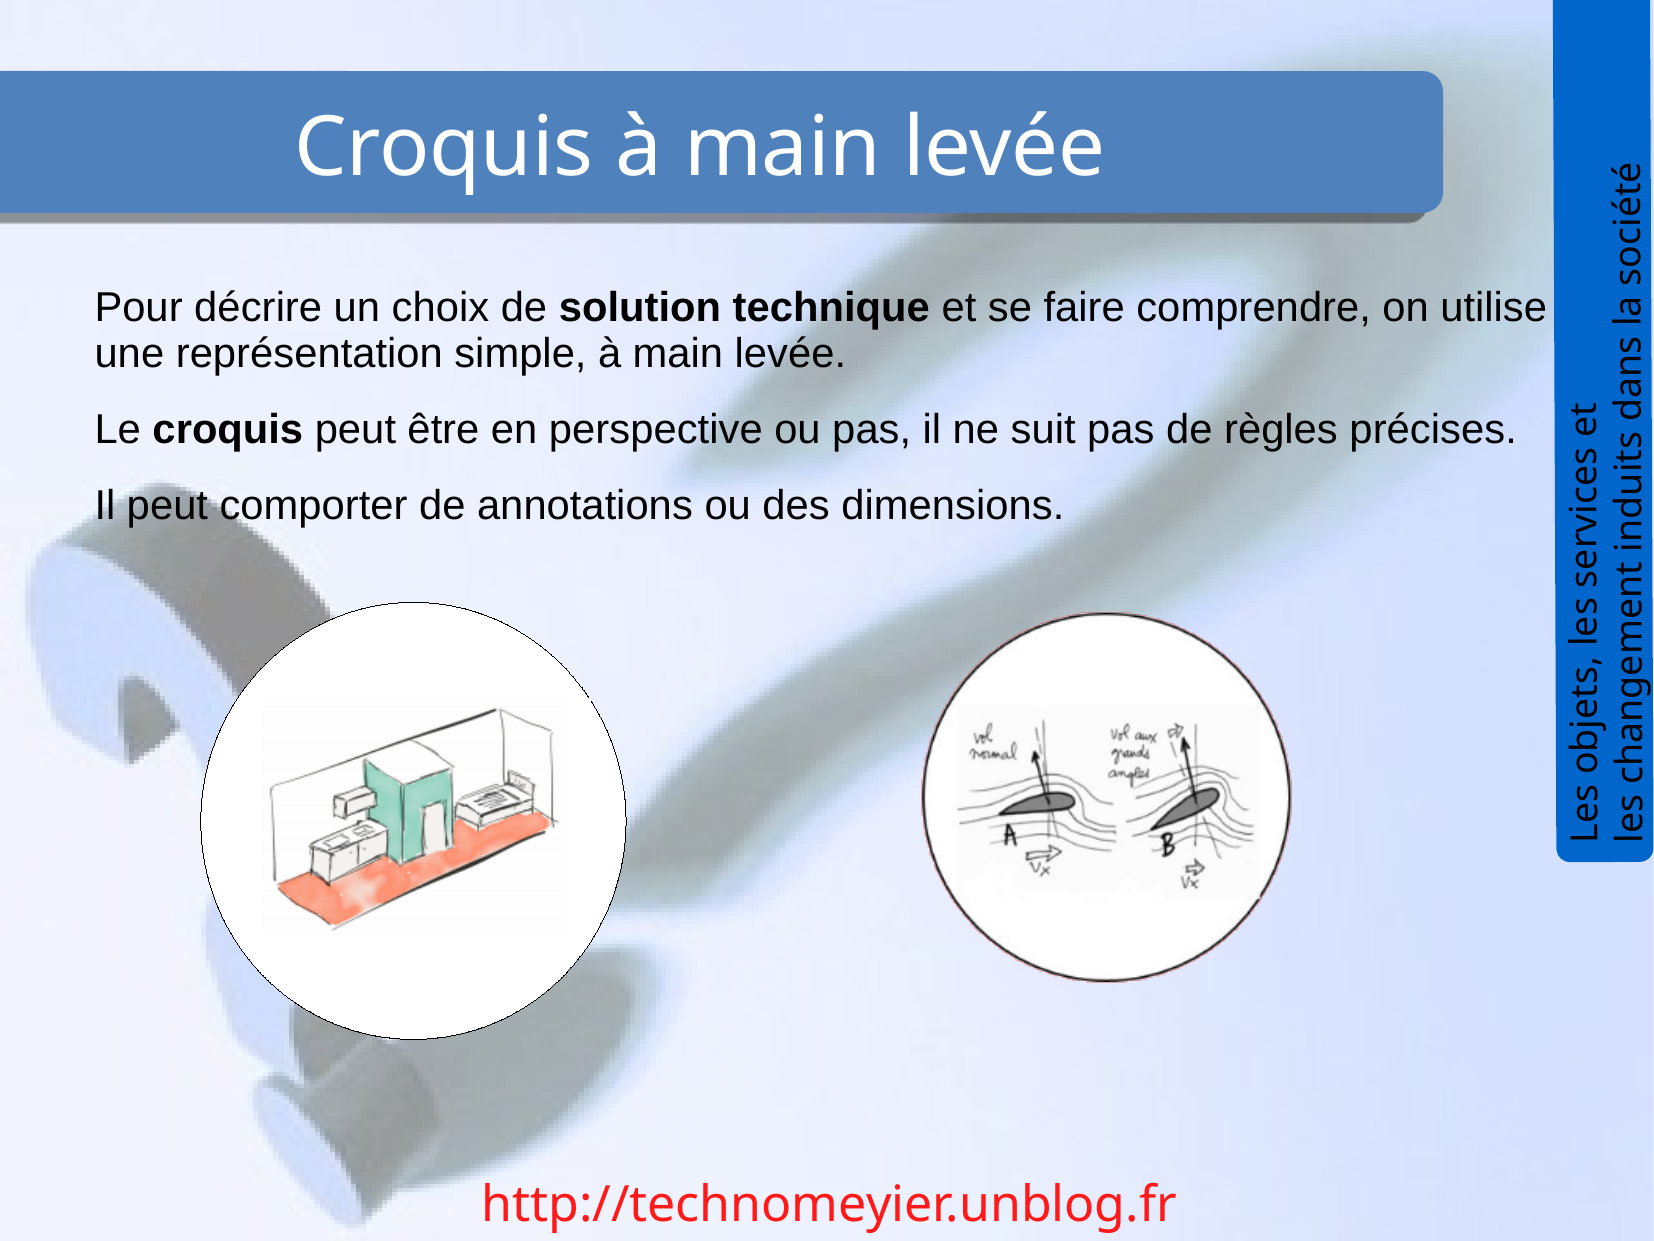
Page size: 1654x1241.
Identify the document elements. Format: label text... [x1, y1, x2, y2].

text_box Les objets, les services et les changement induits dans la société [1552, 0, 1654, 863]
text_box Croquis à main levée [0, 70, 1444, 213]
text_box http://technomeyier.unblog.fr [2, 1164, 1654, 1240]
picture [0, 0, 1654, 1241]
text_box [200, 824, 627, 1040]
list Pour décrire un choix de solution technique et se faire comprendre, on utilise une représentation simple, à main levée. Le croquis peut être en perspective ou pas, il ne suit pas de règles précises. Il peut comporter de annotations ou des dimensions. [94, 283, 1556, 824]
picture [243, 698, 591, 937]
